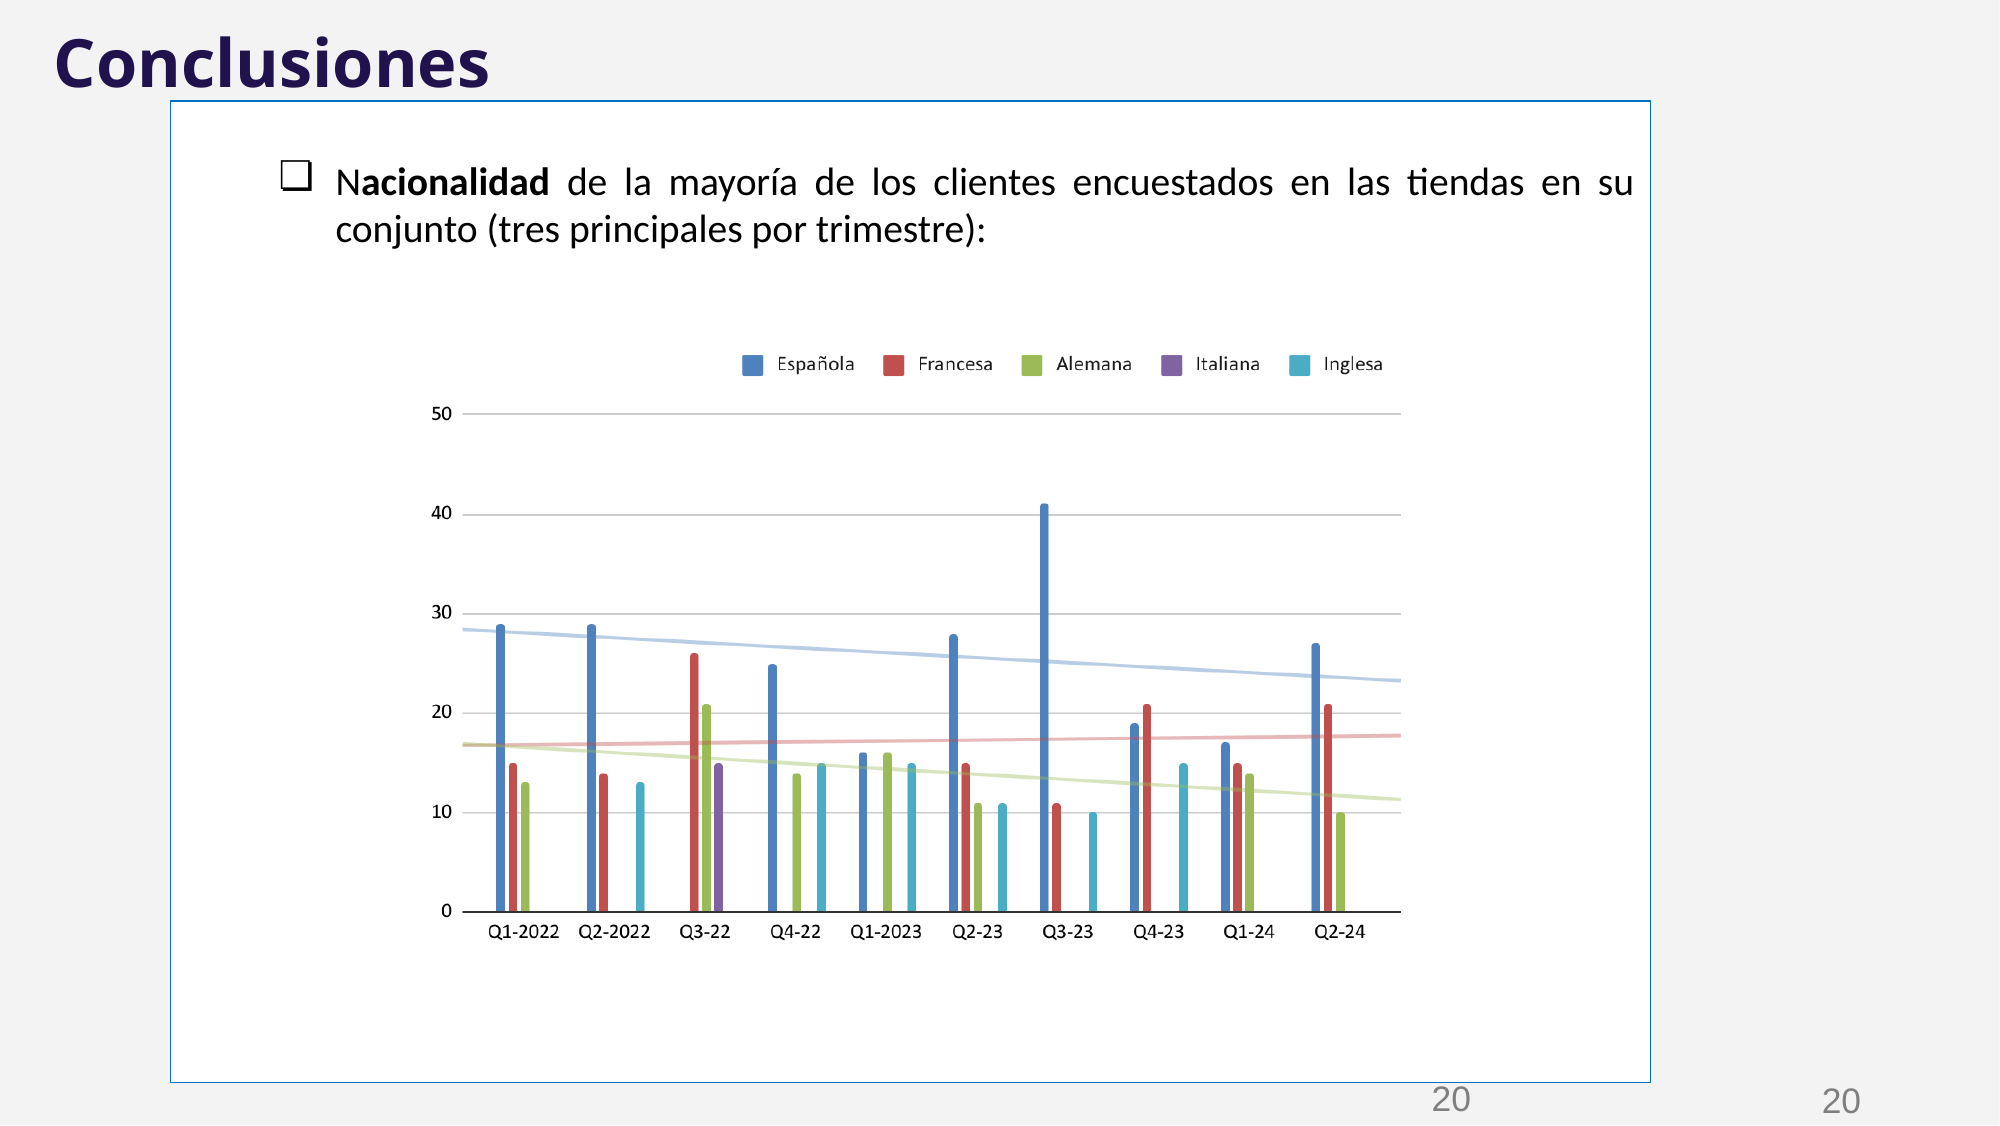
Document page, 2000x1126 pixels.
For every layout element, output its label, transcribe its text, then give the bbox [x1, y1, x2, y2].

picture [388, 329, 1433, 975]
text_box <number> [1413, 1067, 1881, 1126]
text_box Conclusiones [53, 0, 1946, 124]
text_box Nacionalidad de la mayoría de los clientes encuestados en las tiendas en su conjunto (tres principales por trimestre): [170, 100, 1651, 1083]
